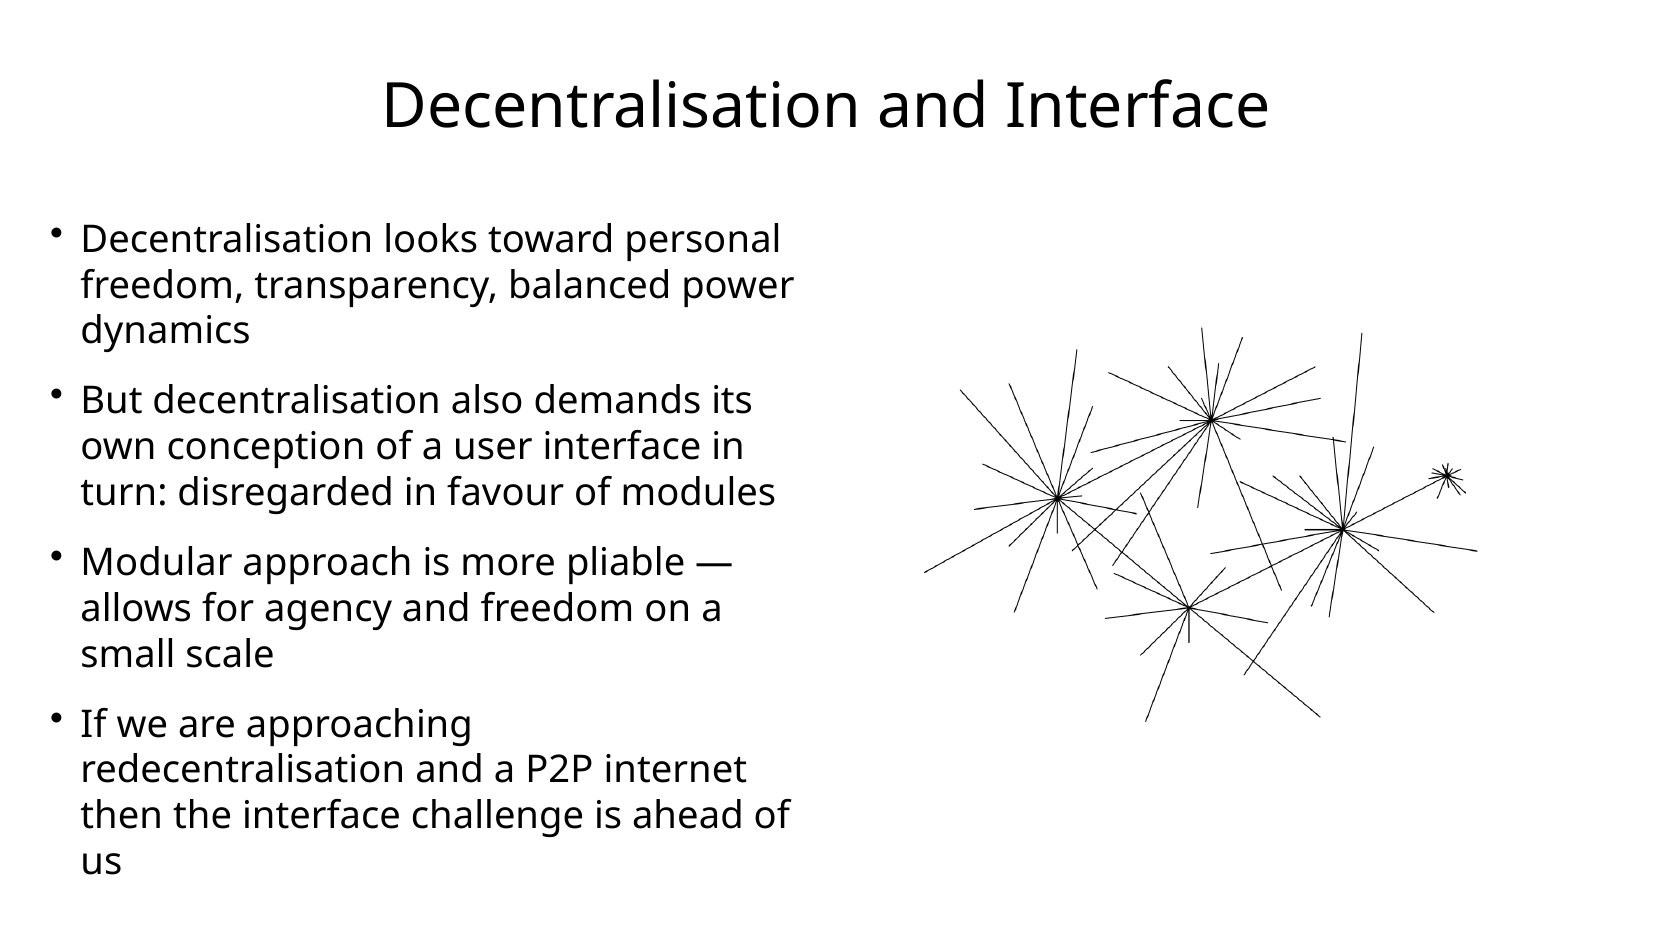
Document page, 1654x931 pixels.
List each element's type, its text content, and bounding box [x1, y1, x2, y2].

title Decentralisation and Interface [0, 0, 1654, 206]
text_box Decentralisation looks toward personal freedom, transparency, balanced power dynamics But decentralisation also demands its own conception of a user interface in turn: disregarded in favour of modules Modular approach is more pliable — allows for agency and freedom on a small scale If we are approaching redecentralisation and a P2P internet then the interface challenge is ahead of us [41, 205, 806, 896]
picture [900, 224, 1501, 826]
